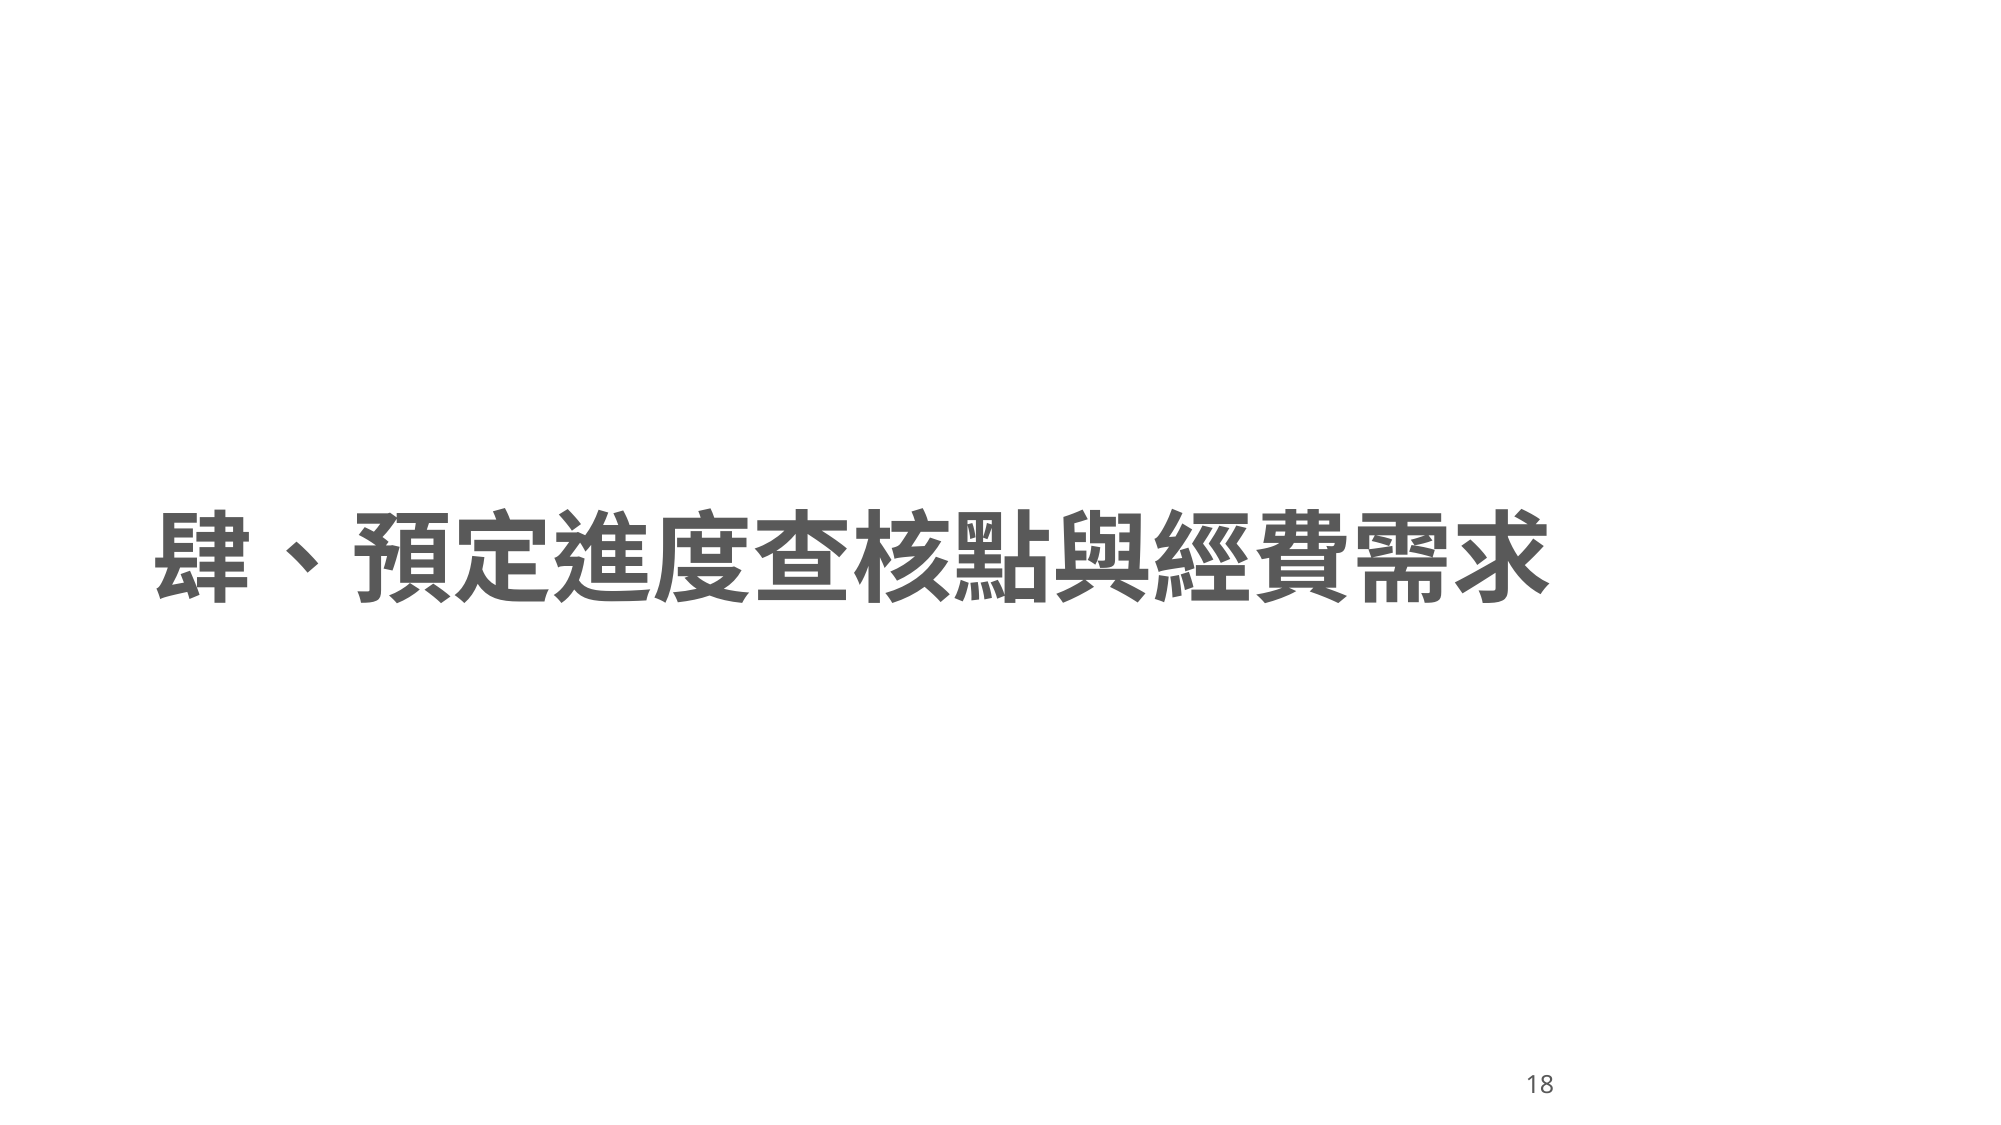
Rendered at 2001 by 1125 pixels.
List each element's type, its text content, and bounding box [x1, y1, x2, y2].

text_box <編號> [1510, 1061, 1961, 1097]
title 肆、預定進度查核點與經費需求 [137, 453, 1863, 672]
